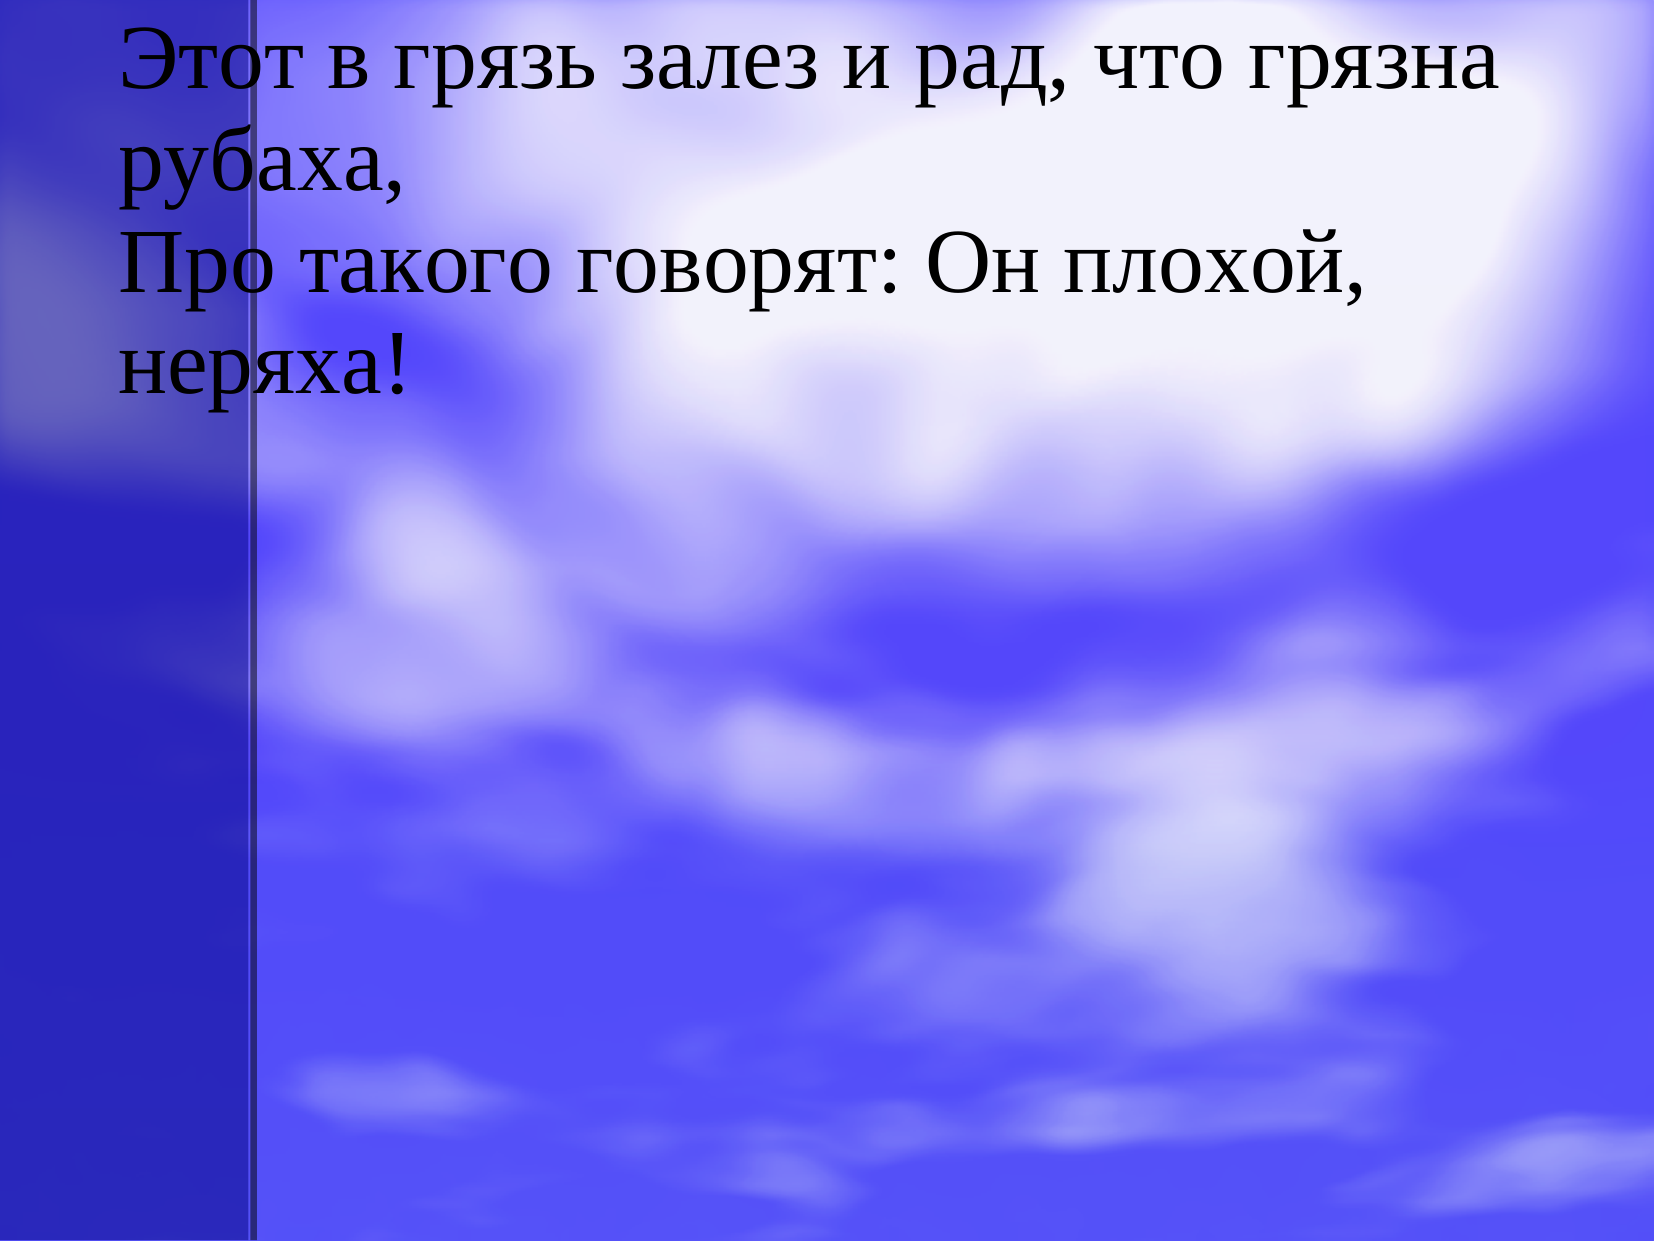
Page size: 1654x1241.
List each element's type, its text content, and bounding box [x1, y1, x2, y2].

title Этот в грязь залез и рад, что грязна рубаха, Про такого говорят: Он плохой, неряха! [118, 7, 1531, 414]
